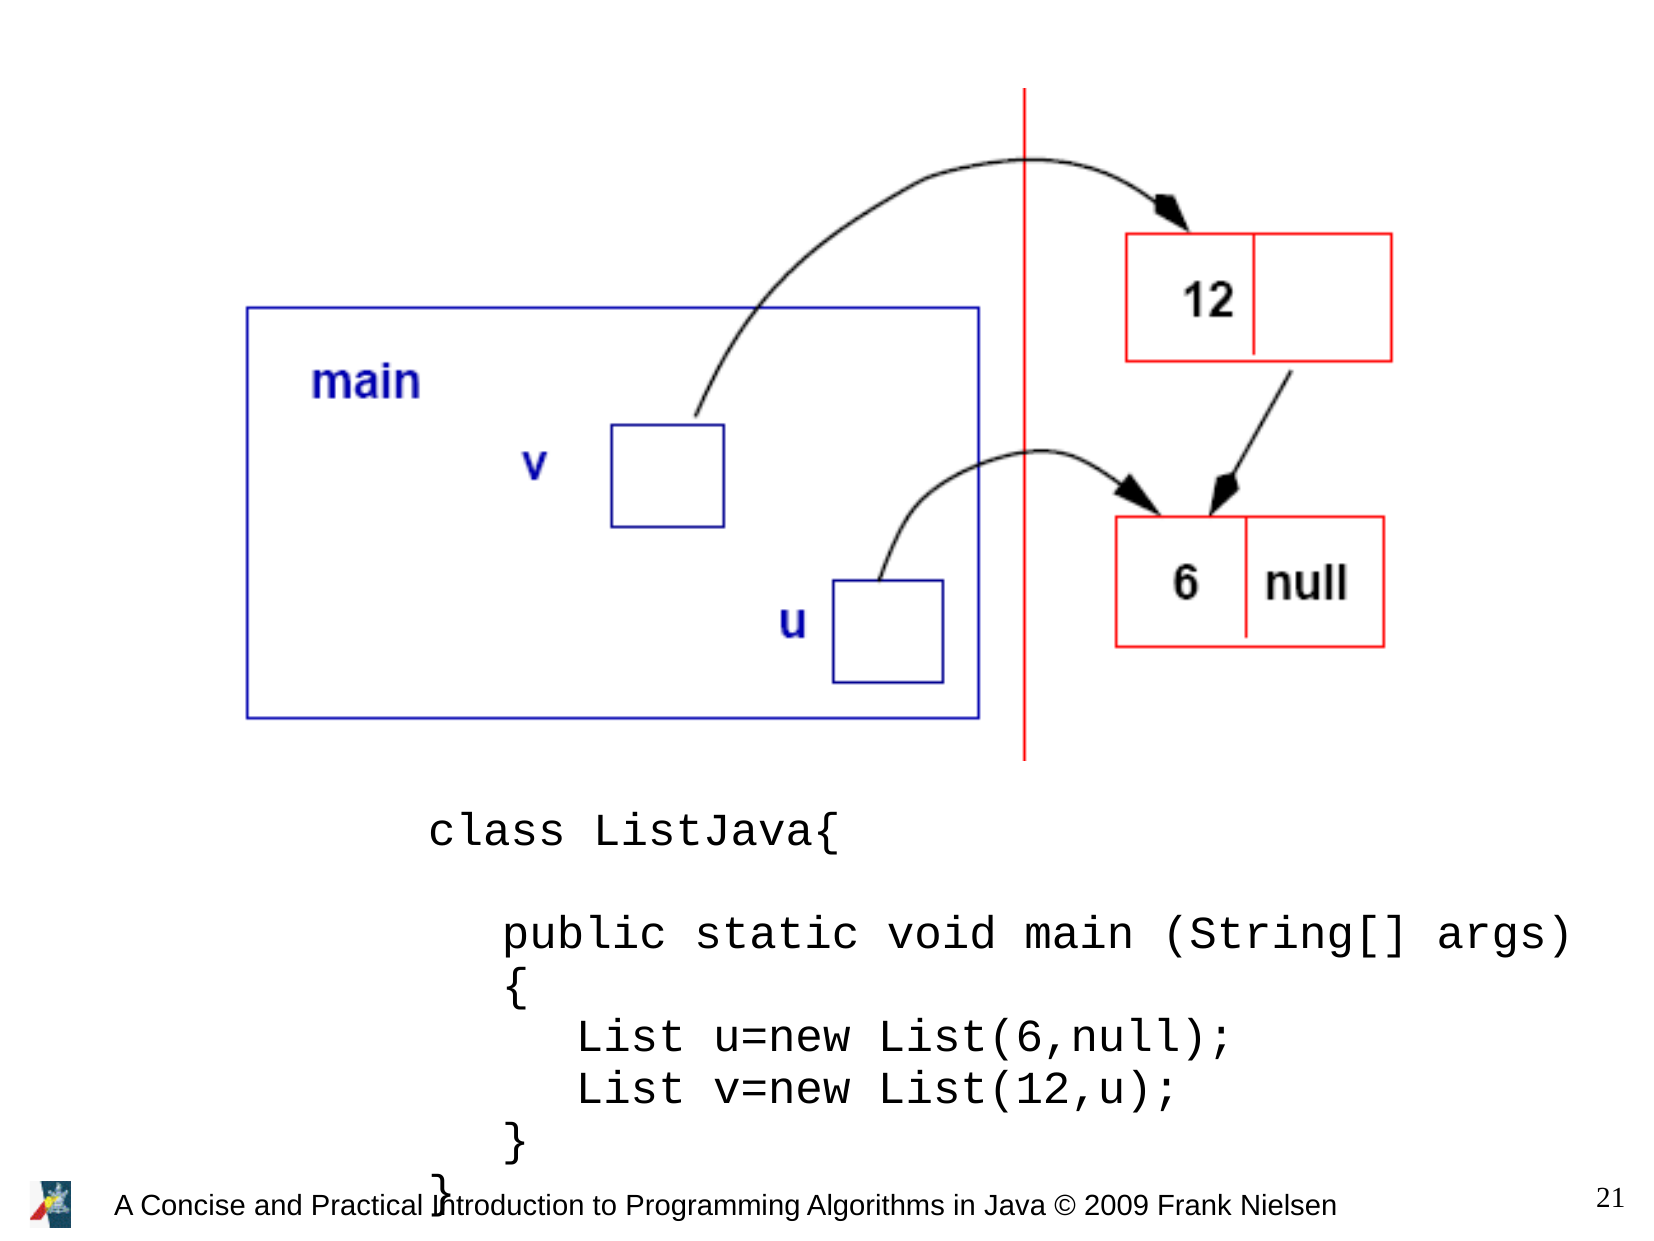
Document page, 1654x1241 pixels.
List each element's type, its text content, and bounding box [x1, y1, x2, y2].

text_box class ListJava{ public static void main (String[] args) { List u=new List(6,null); List v=new List(12,u); } } [413, 799, 1590, 1205]
picture [206, 88, 1526, 761]
picture [29, 1181, 71, 1228]
